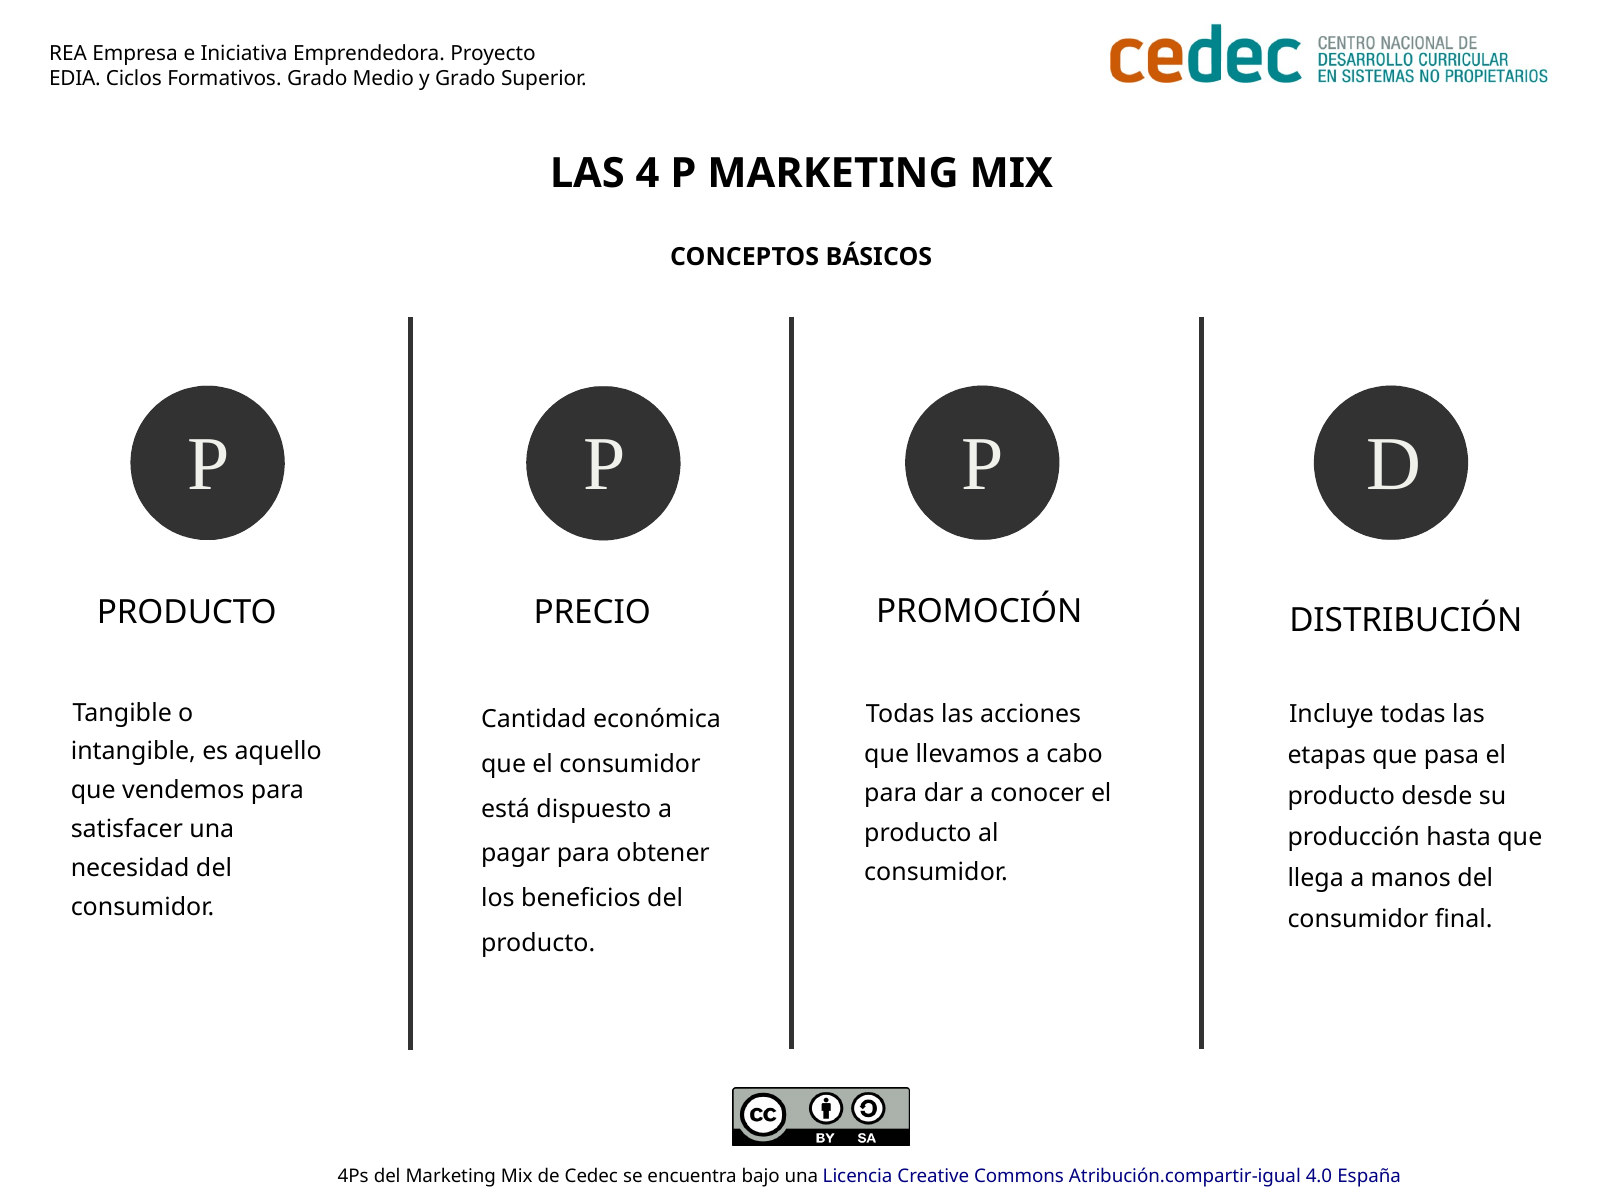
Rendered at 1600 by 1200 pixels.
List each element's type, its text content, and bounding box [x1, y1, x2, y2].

text_box DISTRIBUCIÓN [1287, 595, 1537, 638]
text_box P [185, 411, 232, 505]
text_box Tangible o intangible, es aquello que vendemos para satisfacer una necesidad del consumidor. [68, 684, 331, 921]
text_box PRODUCTO [94, 588, 319, 631]
text_box PRECIO [531, 588, 710, 631]
text_box Cantidad económica que el consumidor está dispuesto a pagar para obtener los beneficios del producto. [460, 674, 733, 957]
text_box [526, 386, 681, 541]
text_box Incluye todas las etapas que pasa el producto desde su producción hasta que llega a manos del consumidor final. [1285, 684, 1559, 933]
text_box P [581, 411, 627, 505]
text_box P [959, 411, 1006, 505]
text_box Todas las acciones que llevamos a cabo para dar a conocer el producto al consumidor. [862, 686, 1131, 886]
text_box PROMOCIÓN [874, 587, 1126, 630]
text_box [1313, 385, 1469, 540]
picture [732, 1087, 910, 1146]
picture [1110, 23, 1548, 83]
text_box [905, 385, 1060, 540]
title LAS 4 P MARKETING MIX CONCEPTOS BÁSICOS [295, 89, 1306, 303]
text_box D [1364, 411, 1420, 505]
text_box REA Empresa e Iniciativa Emprendedora. Proyecto EDIA. Ciclos Formativos. Grado Medio y Grado Superior. [47, 36, 593, 90]
text_box 4Ps del Marketing Mix de Cedec se encuentra bajo una Licencia Creative Commons Atribución.compartir-igual 4.0 España [330, 1160, 1430, 1190]
